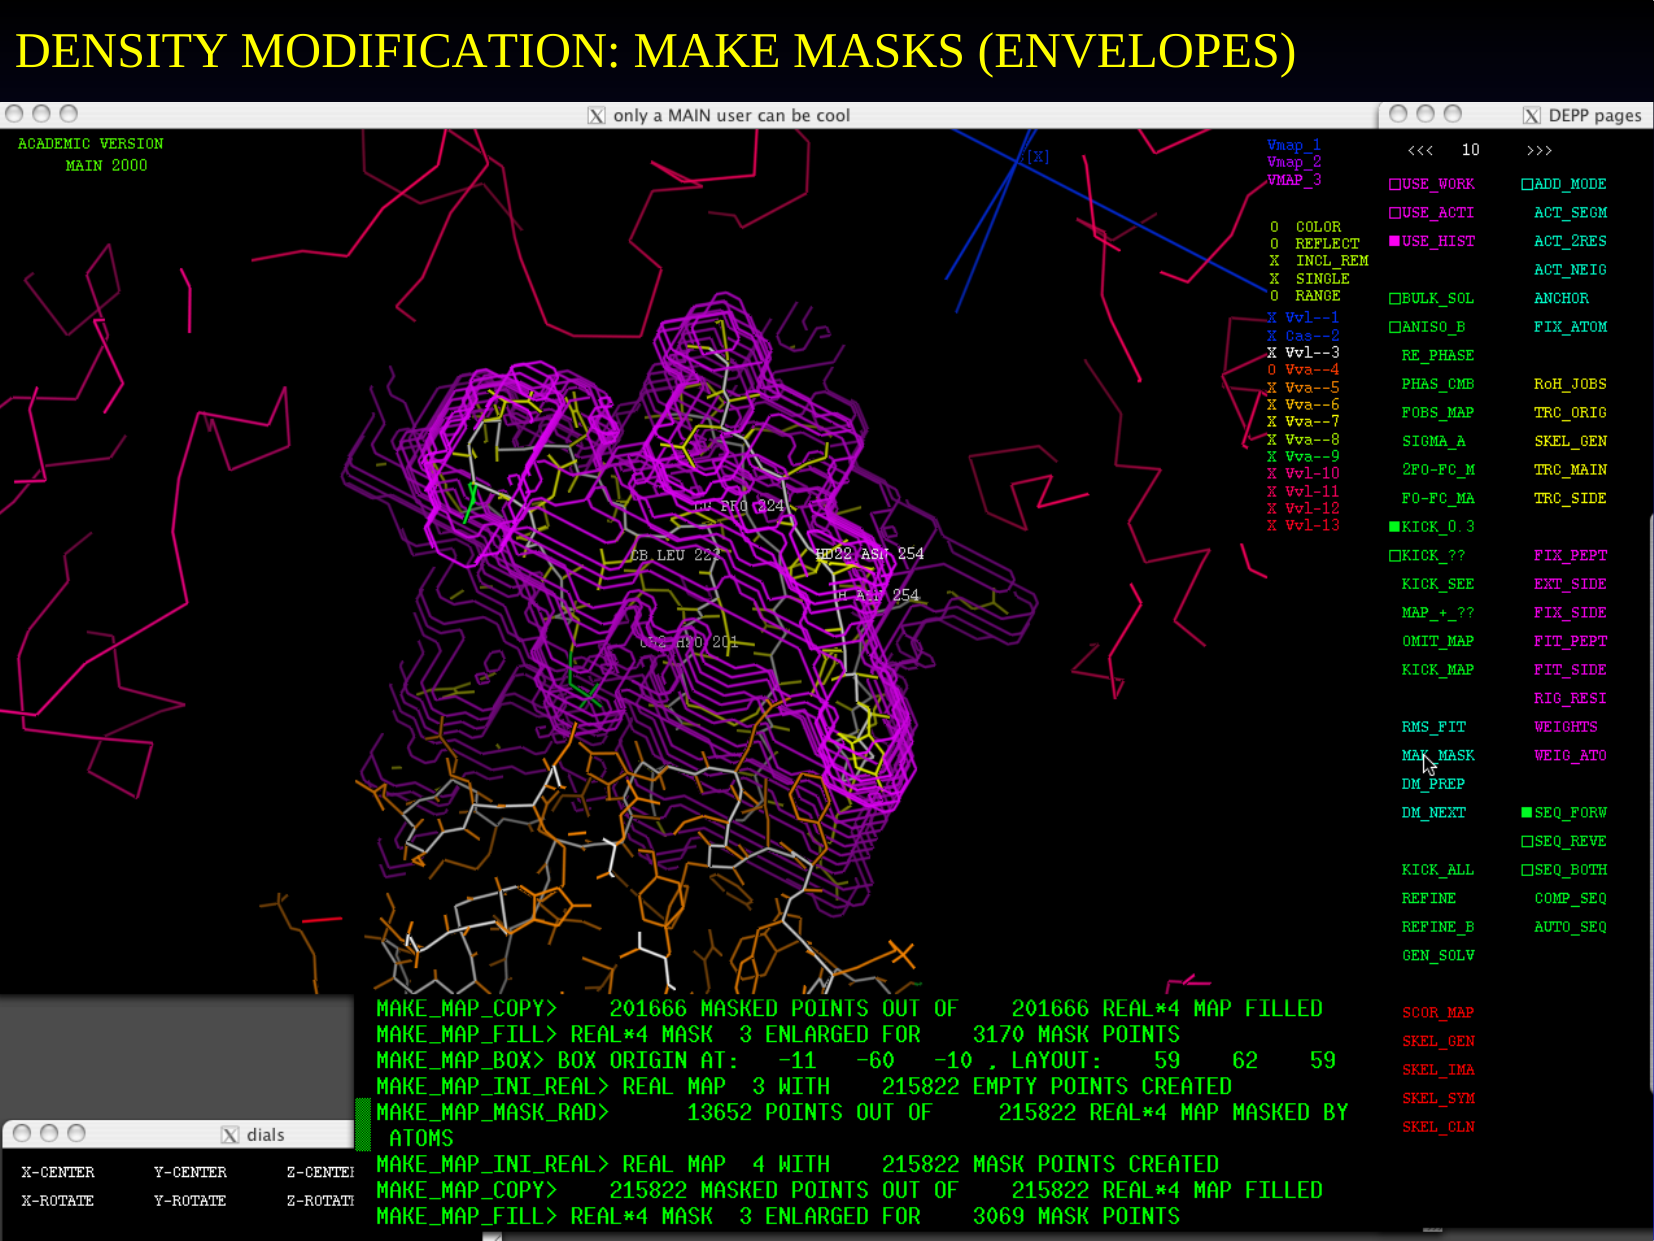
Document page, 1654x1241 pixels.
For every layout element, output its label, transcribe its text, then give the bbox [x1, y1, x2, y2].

text_box DENSITY MODIFICATION: MAKE MASKS (ENVELOPES) [0, 15, 1307, 86]
picture [0, 102, 1654, 1241]
